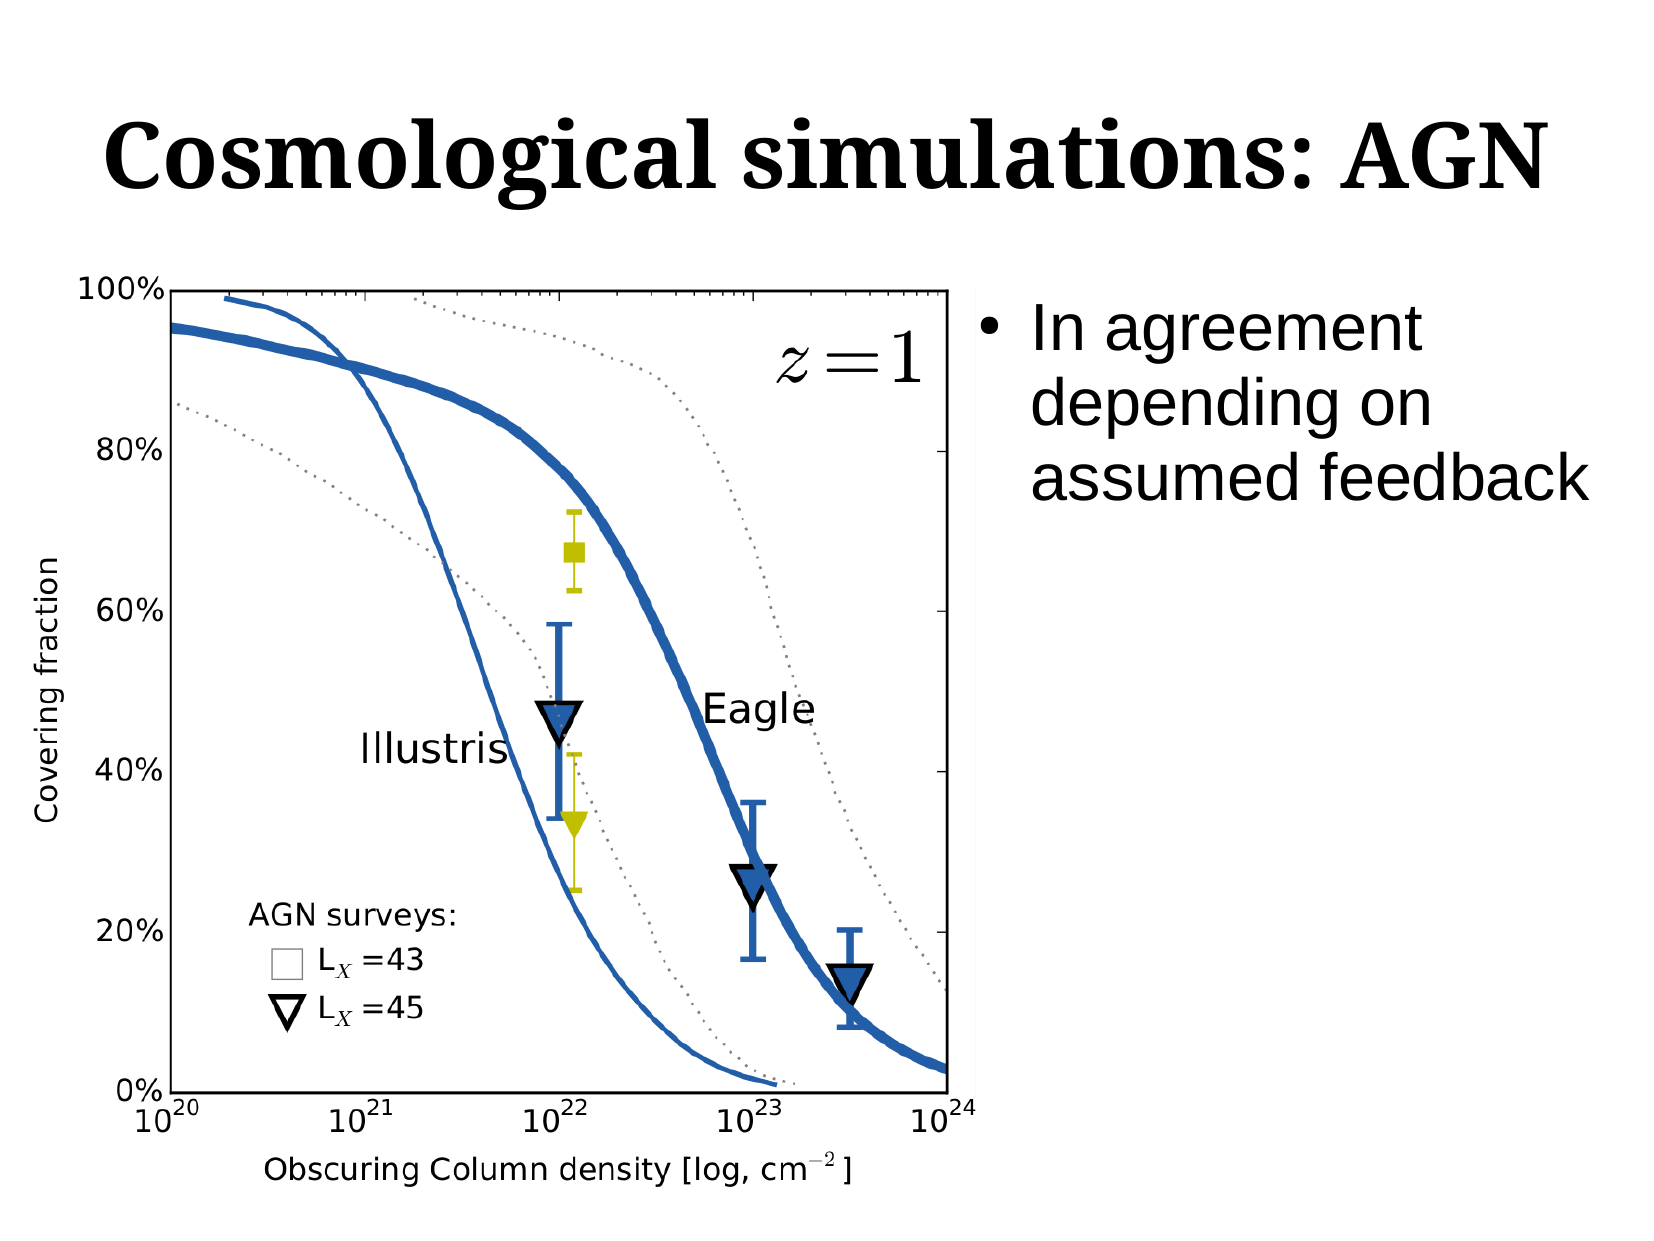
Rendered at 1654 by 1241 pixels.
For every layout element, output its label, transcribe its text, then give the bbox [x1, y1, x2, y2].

title Cosmological simulations: AGN [82, 44, 1571, 262]
list In agreement depending on assumed feedback [976, 290, 1606, 1156]
picture [15, 269, 976, 1201]
